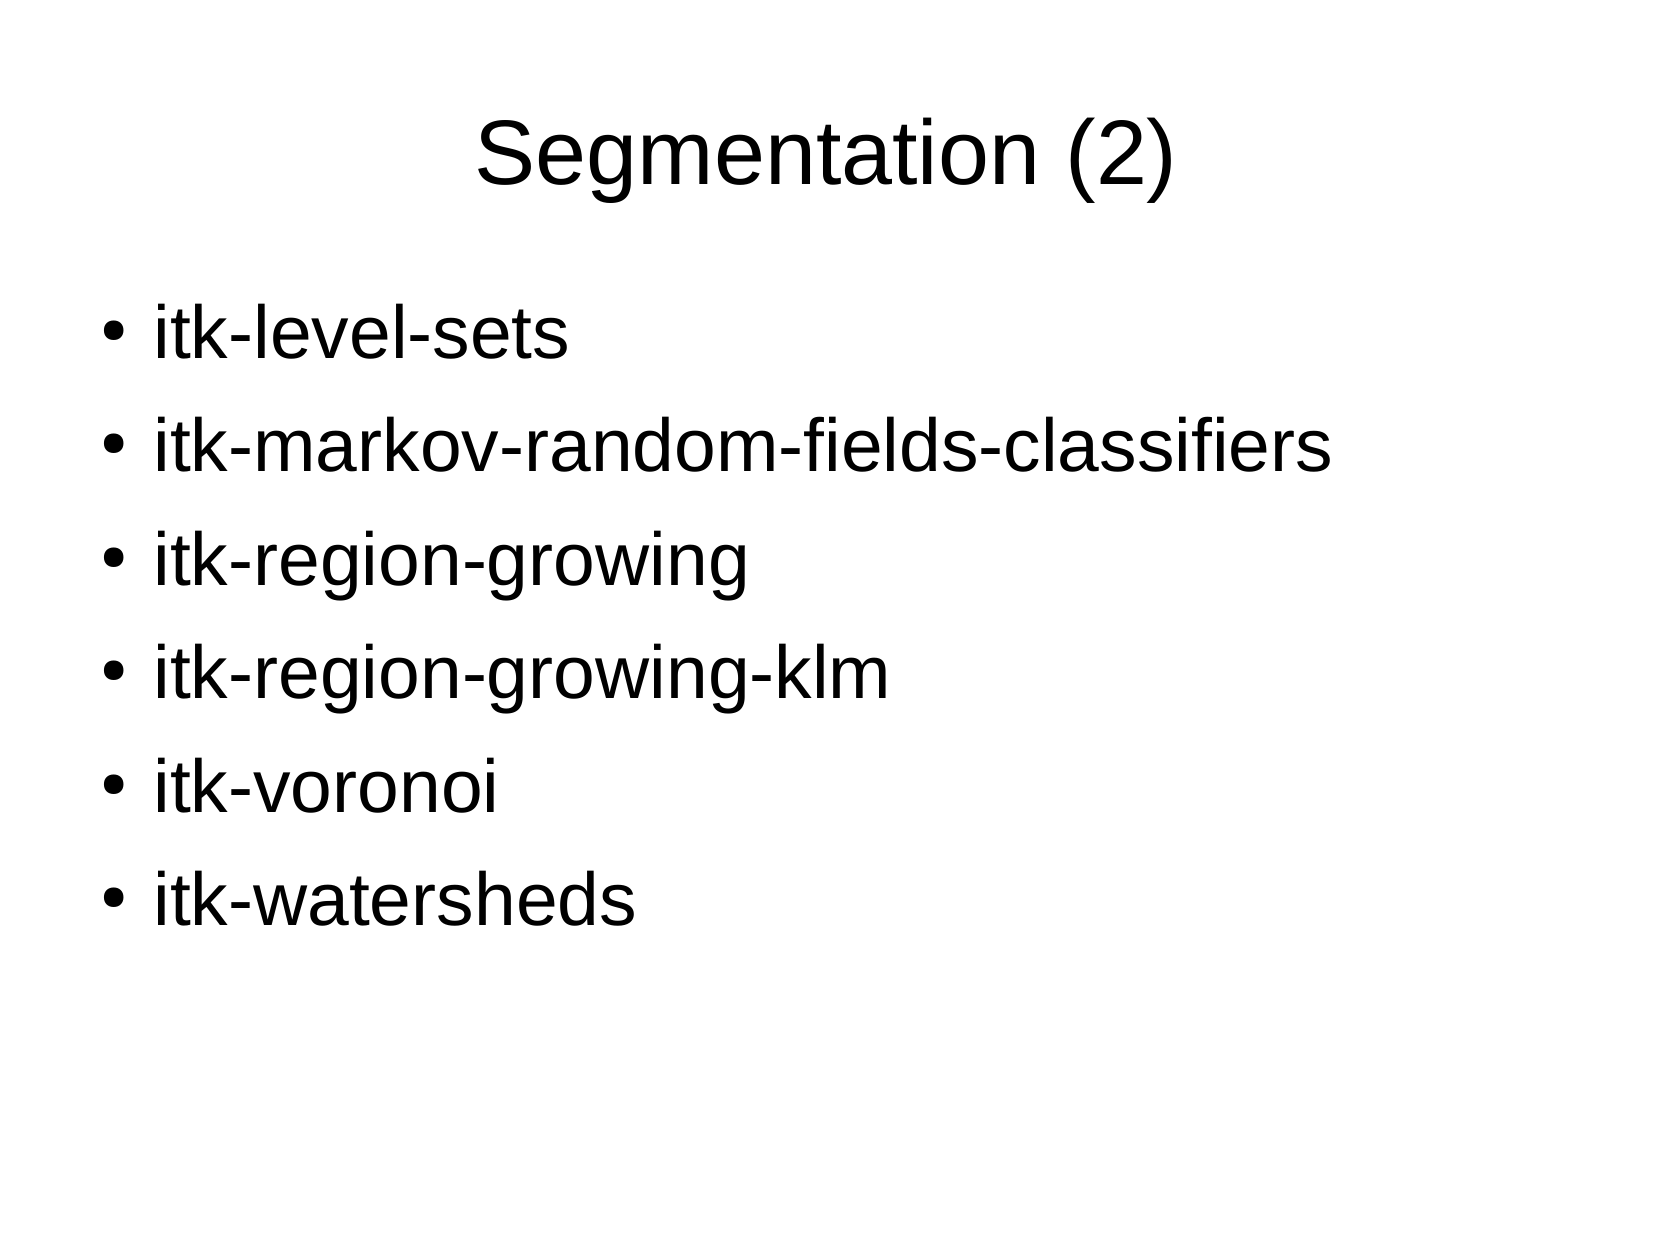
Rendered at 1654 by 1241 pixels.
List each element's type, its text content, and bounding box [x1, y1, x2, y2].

title Segmentation (2) [82, 56, 1571, 250]
list itk-level-sets itk-markov-random-fields-classifiers itk-region-growing itk-region-growing-klm itk-voronoi itk-watersheds [82, 290, 1571, 1109]
